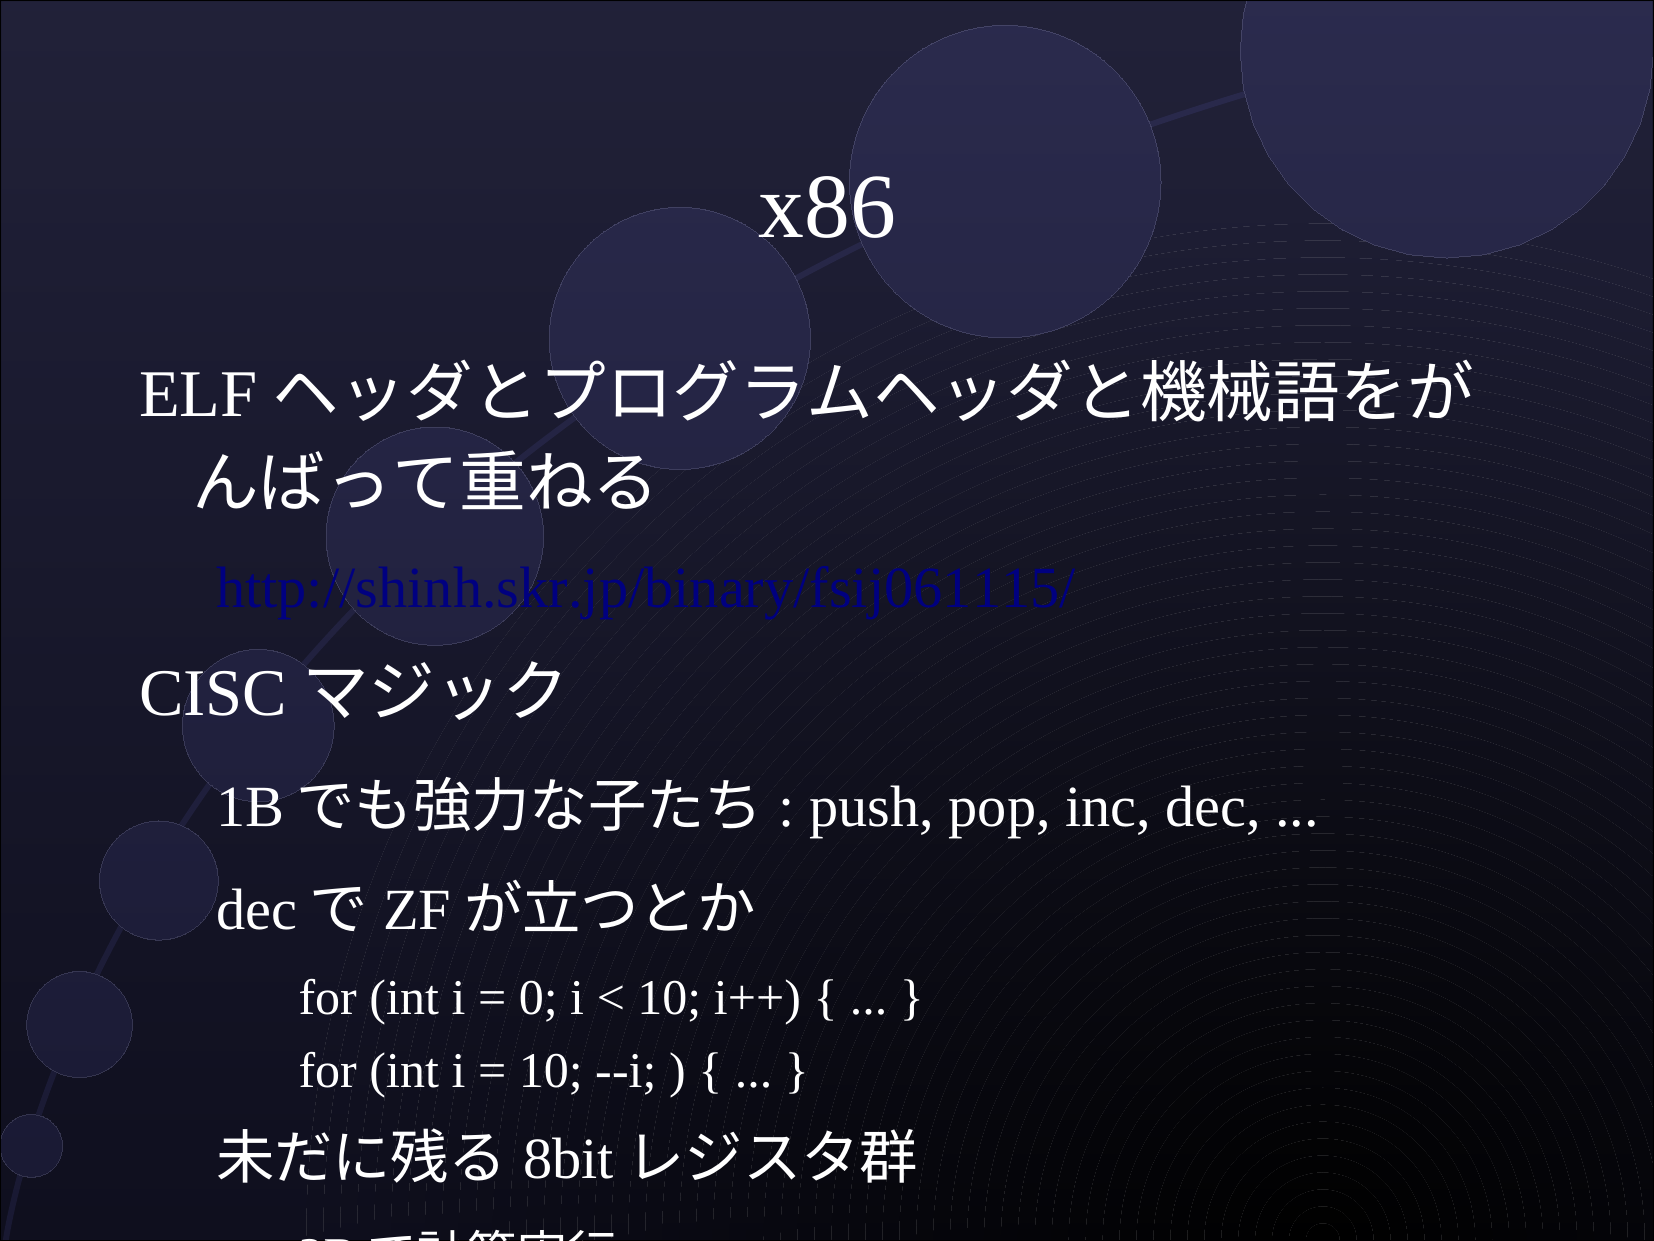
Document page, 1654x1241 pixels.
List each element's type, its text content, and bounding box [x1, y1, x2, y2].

list ELFヘッダとプログラムヘッダと機械語をがんばって重ねる http://shinh.skr.jp/binary/fsij061115/ CISCマジック 1Bでも強力な子たち: push, pop, inc, dec, ... decでZFが立つとか for (int i = 0; i < 10; i++) { ... } for (int i = 10; --i; ) { ... } 未だに残る8bitレジスタ群 2Bで計算実行 [121, 344, 1534, 1180]
title x86 [121, 102, 1534, 311]
